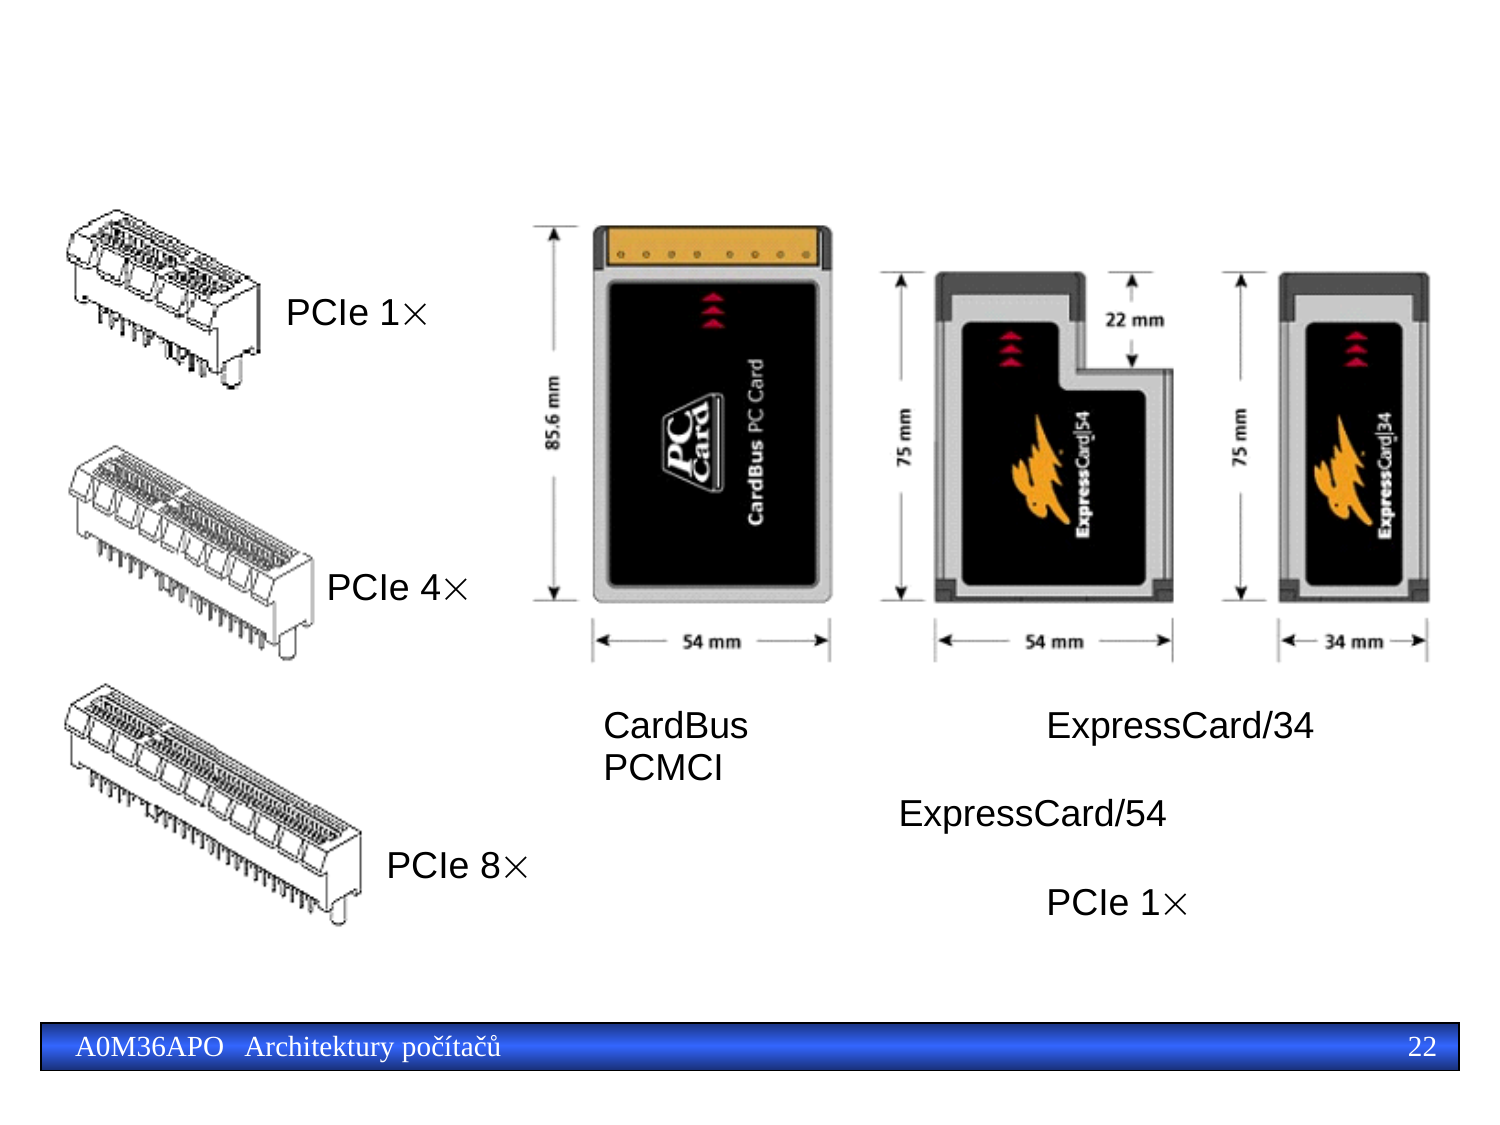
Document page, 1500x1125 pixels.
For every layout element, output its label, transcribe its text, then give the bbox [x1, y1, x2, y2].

text_box ExpressCard/34 [1031, 696, 1445, 786]
text_box PCIe 1 [271, 284, 537, 388]
text_box PCIe 1 [1031, 873, 1298, 963]
text_box PCIe 4 [311, 558, 578, 648]
picture [57, 422, 378, 937]
text_box PCIe 8 [371, 837, 638, 927]
picture [522, 224, 1445, 668]
text_box CardBus PCMCI [588, 696, 855, 814]
picture [57, 196, 277, 400]
text_box ExpressCard/54 [883, 785, 1298, 904]
